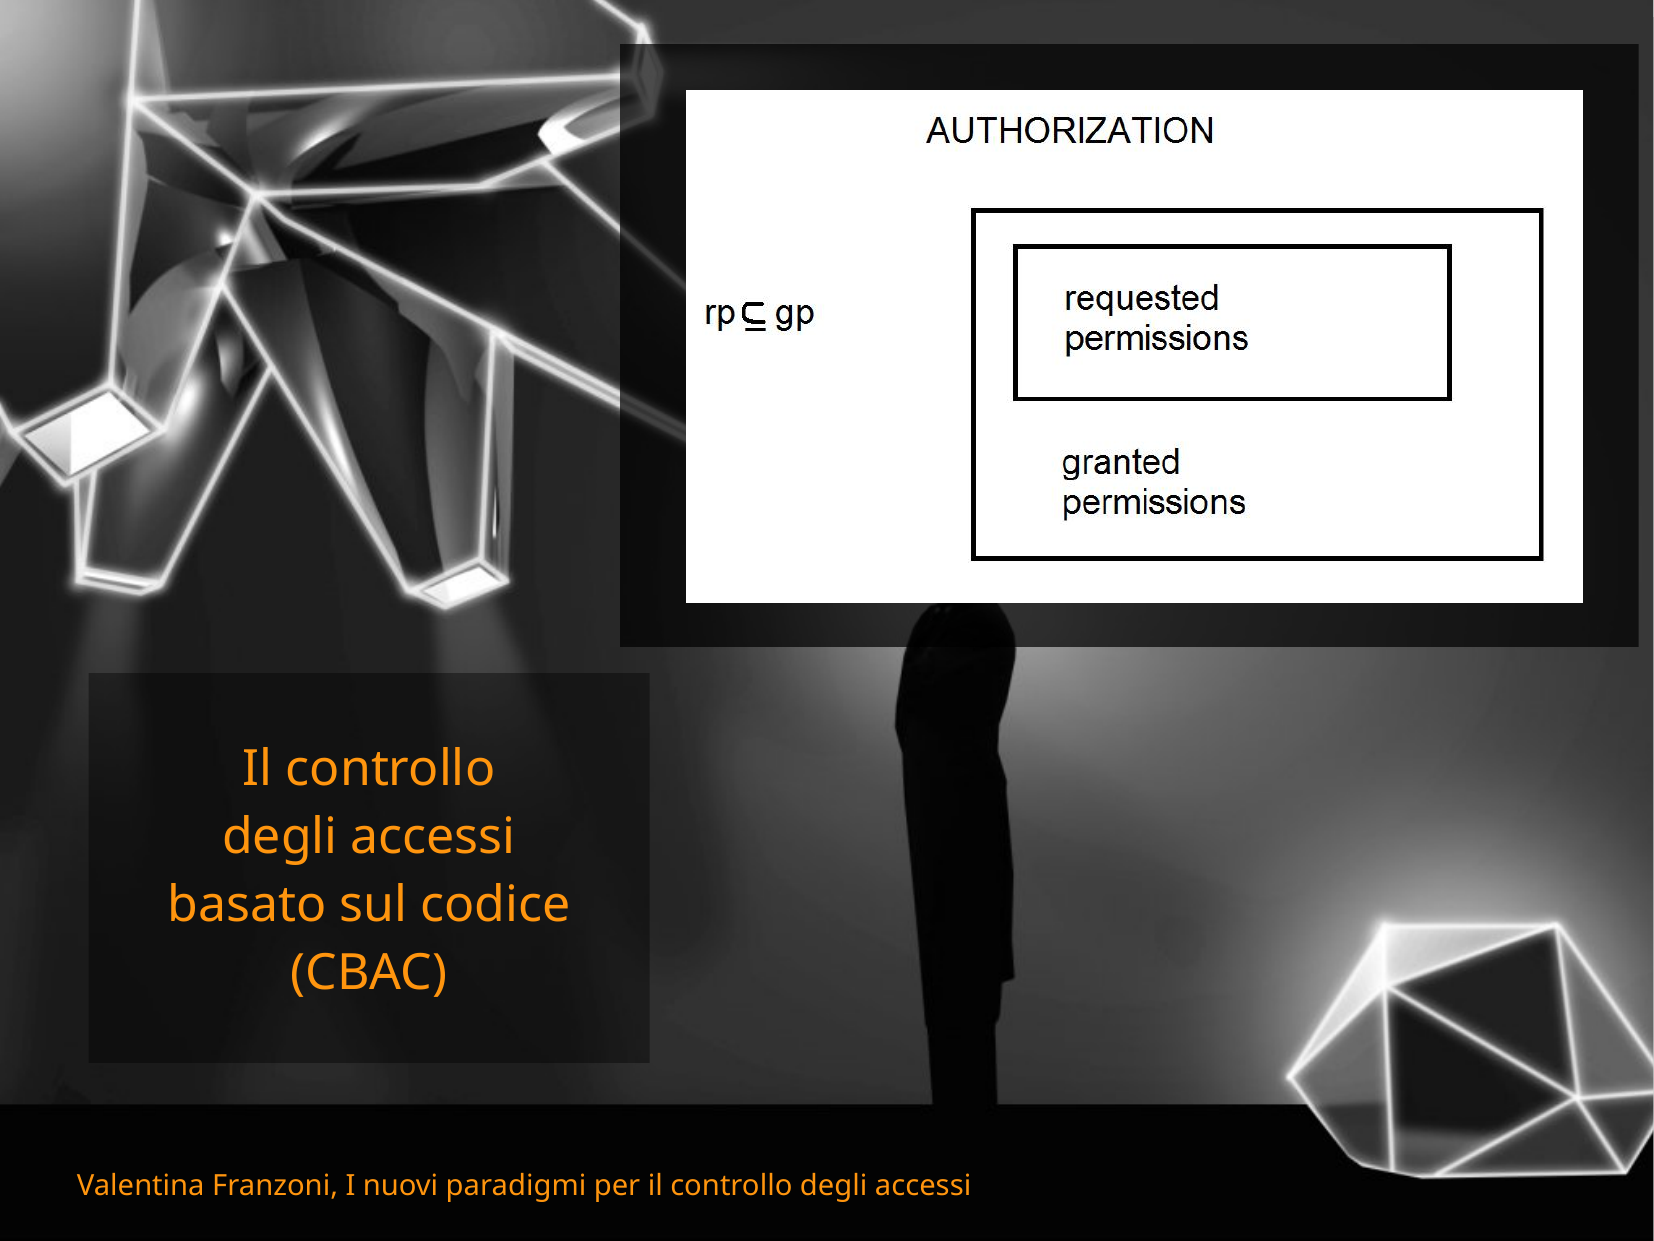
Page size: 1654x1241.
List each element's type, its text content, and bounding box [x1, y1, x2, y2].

title Valentina Franzoni, I nuovi paradigmi per il controllo degli accessi [76, 1139, 1465, 1229]
picture [0, 0, 1654, 1241]
title [620, 44, 1639, 647]
title Il controllo degli accessi basato sul codice (CBAC) [88, 673, 650, 1063]
